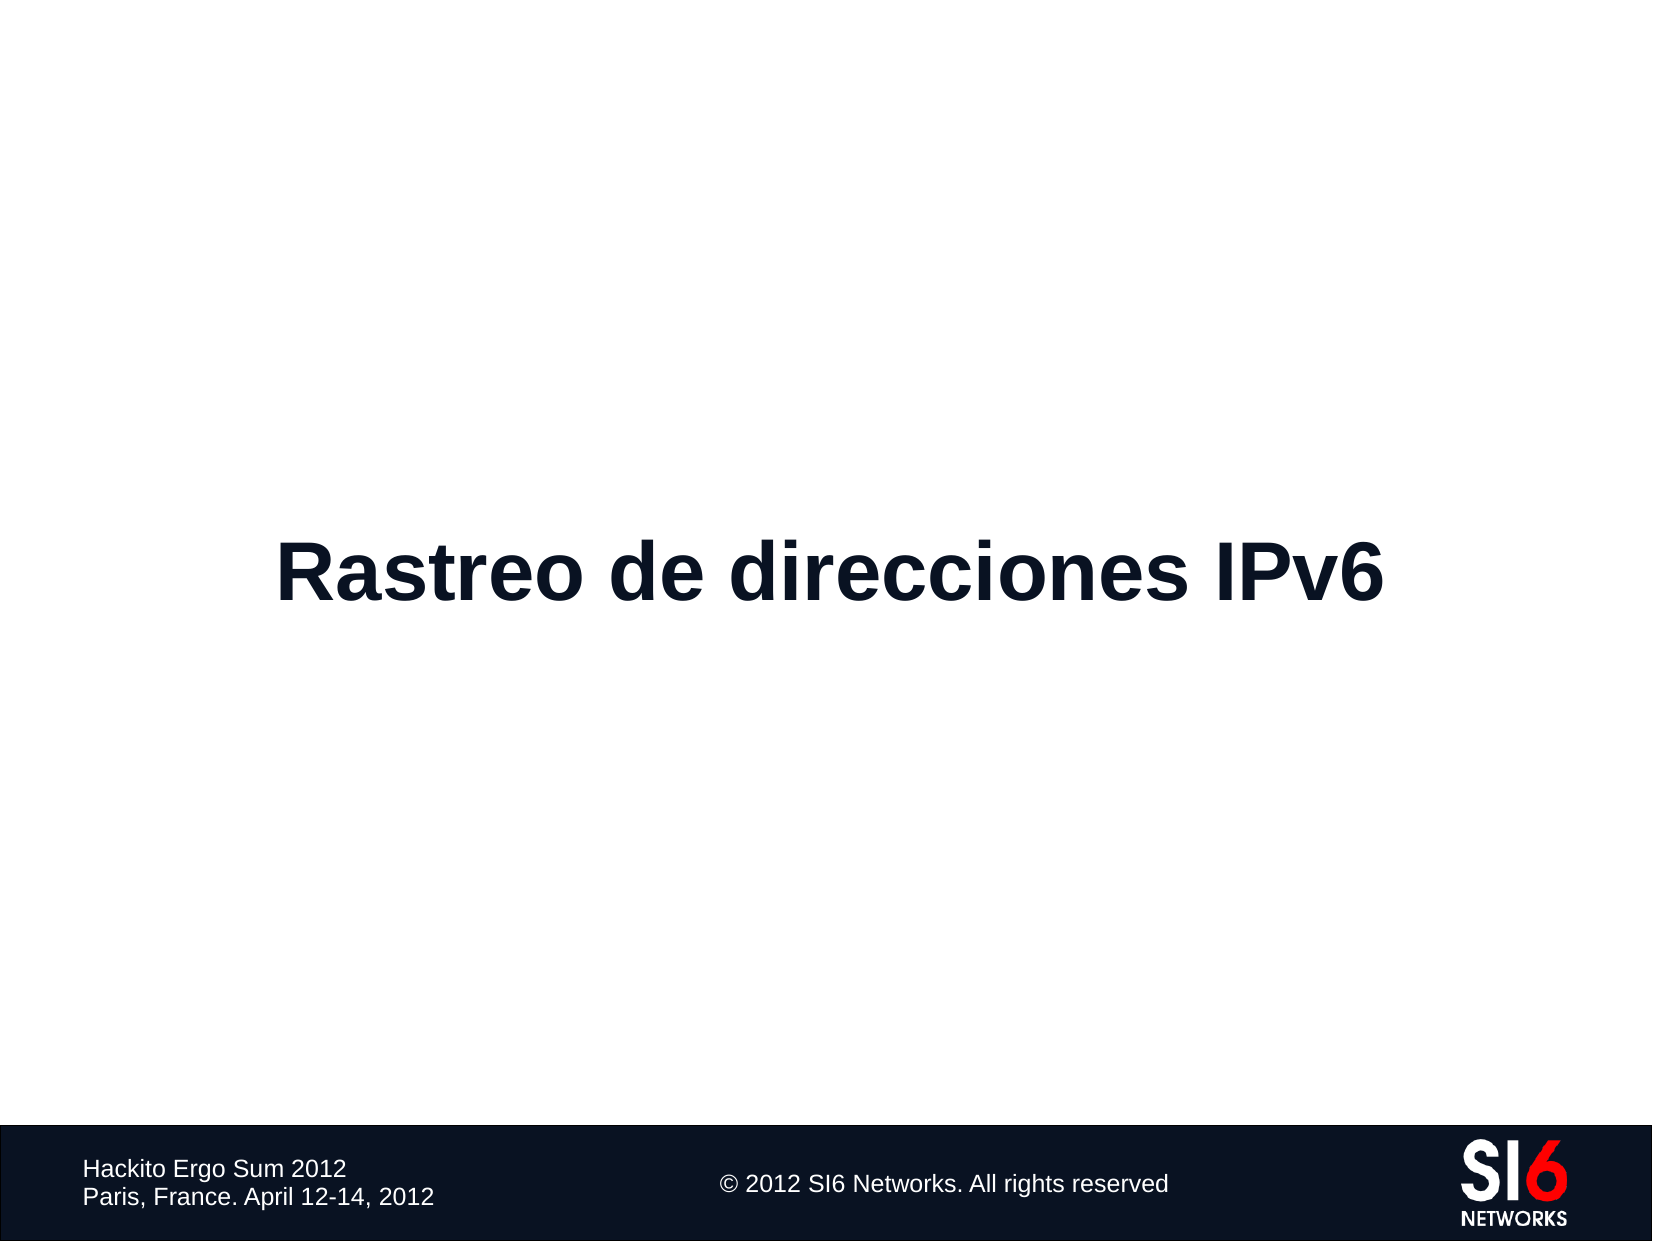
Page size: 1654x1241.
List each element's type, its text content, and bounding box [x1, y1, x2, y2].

title Rastreo de direcciones IPv6 [86, 467, 1576, 676]
picture [1461, 1139, 1567, 1226]
